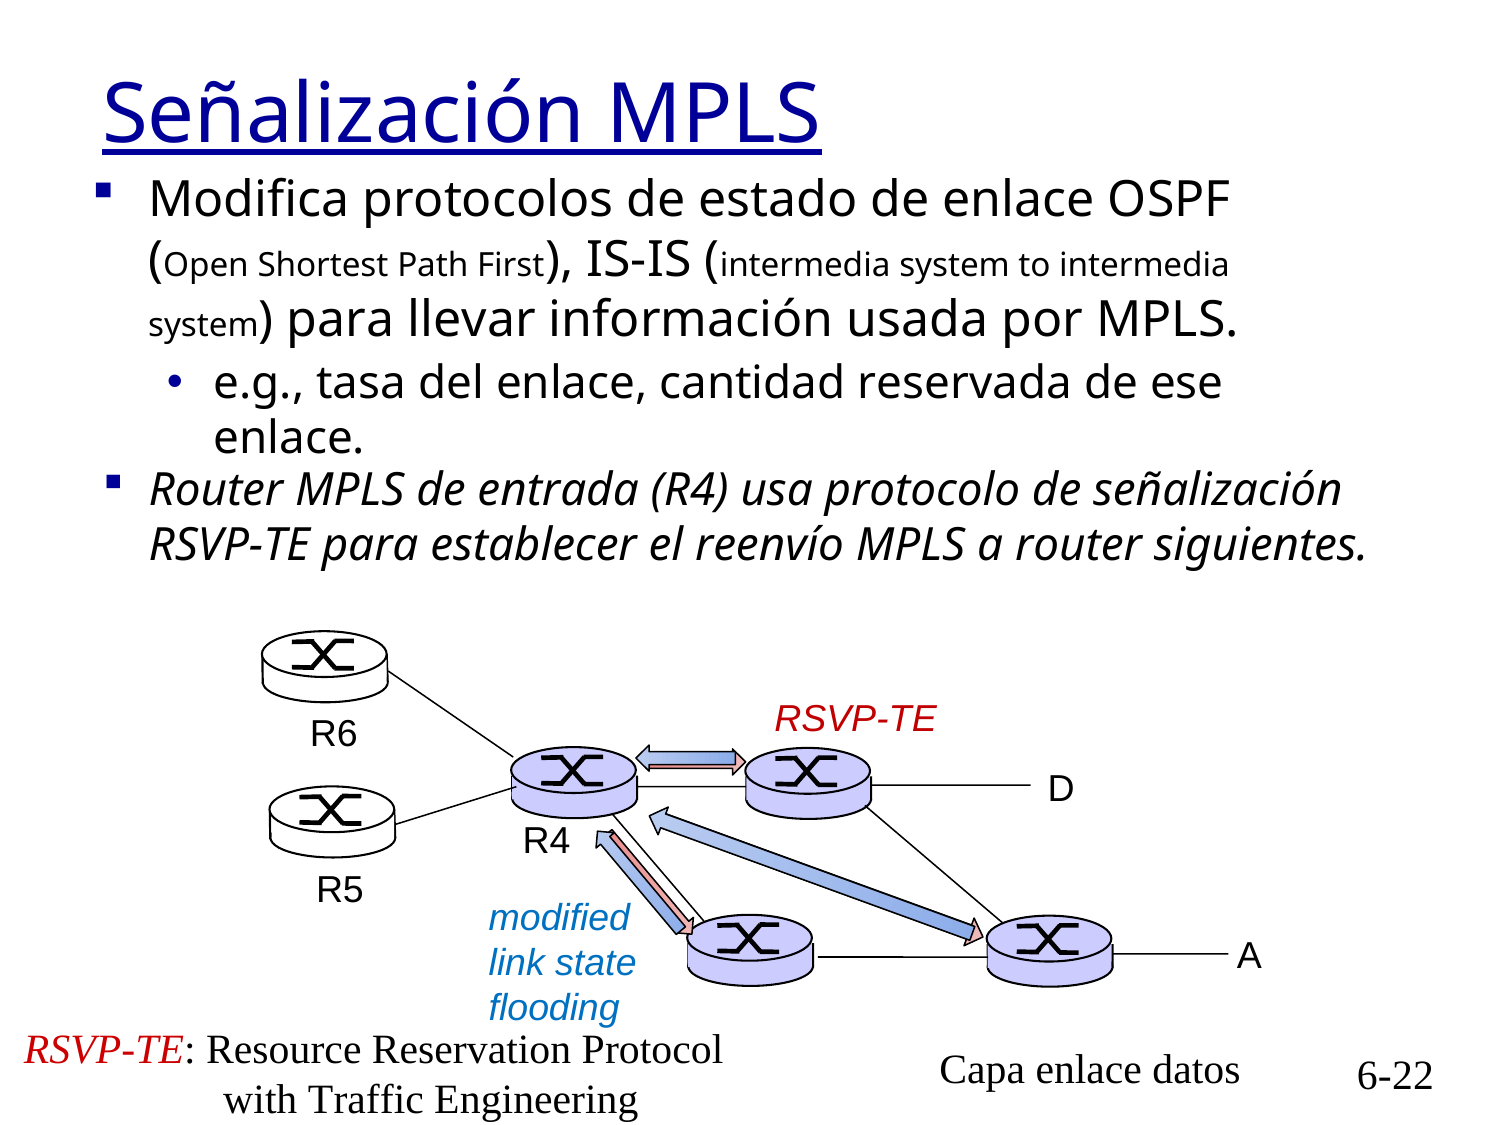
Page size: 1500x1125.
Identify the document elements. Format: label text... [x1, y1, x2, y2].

text_box [261, 631, 388, 701]
list Modifica protocolos de estado de enlace OSPF (Open Shortest Path First), IS-IS (intermedia system to intermedia system) para llevar información usada por MPLS. e.g., tasa del enlace, cantidad reservada de ese enlace. [76, 159, 1352, 812]
text_box [635, 745, 746, 775]
text_box R4 [507, 808, 586, 869]
text_box Router MPLS de entrada (R4) usa protocolo de señalización RSVP-TE para establecer el reenvío MPLS a router siguientes. [87, 452, 1456, 627]
text_box [596, 829, 813, 986]
text_box R5 [301, 857, 379, 918]
text_box RSVP-TE: Resource Reservation Protocol with Traffic Engineering [9, 1014, 1106, 1125]
text_box A [1222, 923, 1277, 984]
text_box RSVP-TE [759, 686, 952, 747]
text_box R6 [295, 701, 373, 762]
text_box D [1032, 756, 1090, 817]
text_box [745, 747, 871, 819]
title Señalización MPLS [87, 7, 1363, 212]
text_box [269, 786, 396, 857]
text_box [511, 747, 637, 818]
text_box [986, 915, 1112, 987]
text_box modified link state flooding [473, 885, 662, 1014]
text_box [649, 807, 983, 946]
